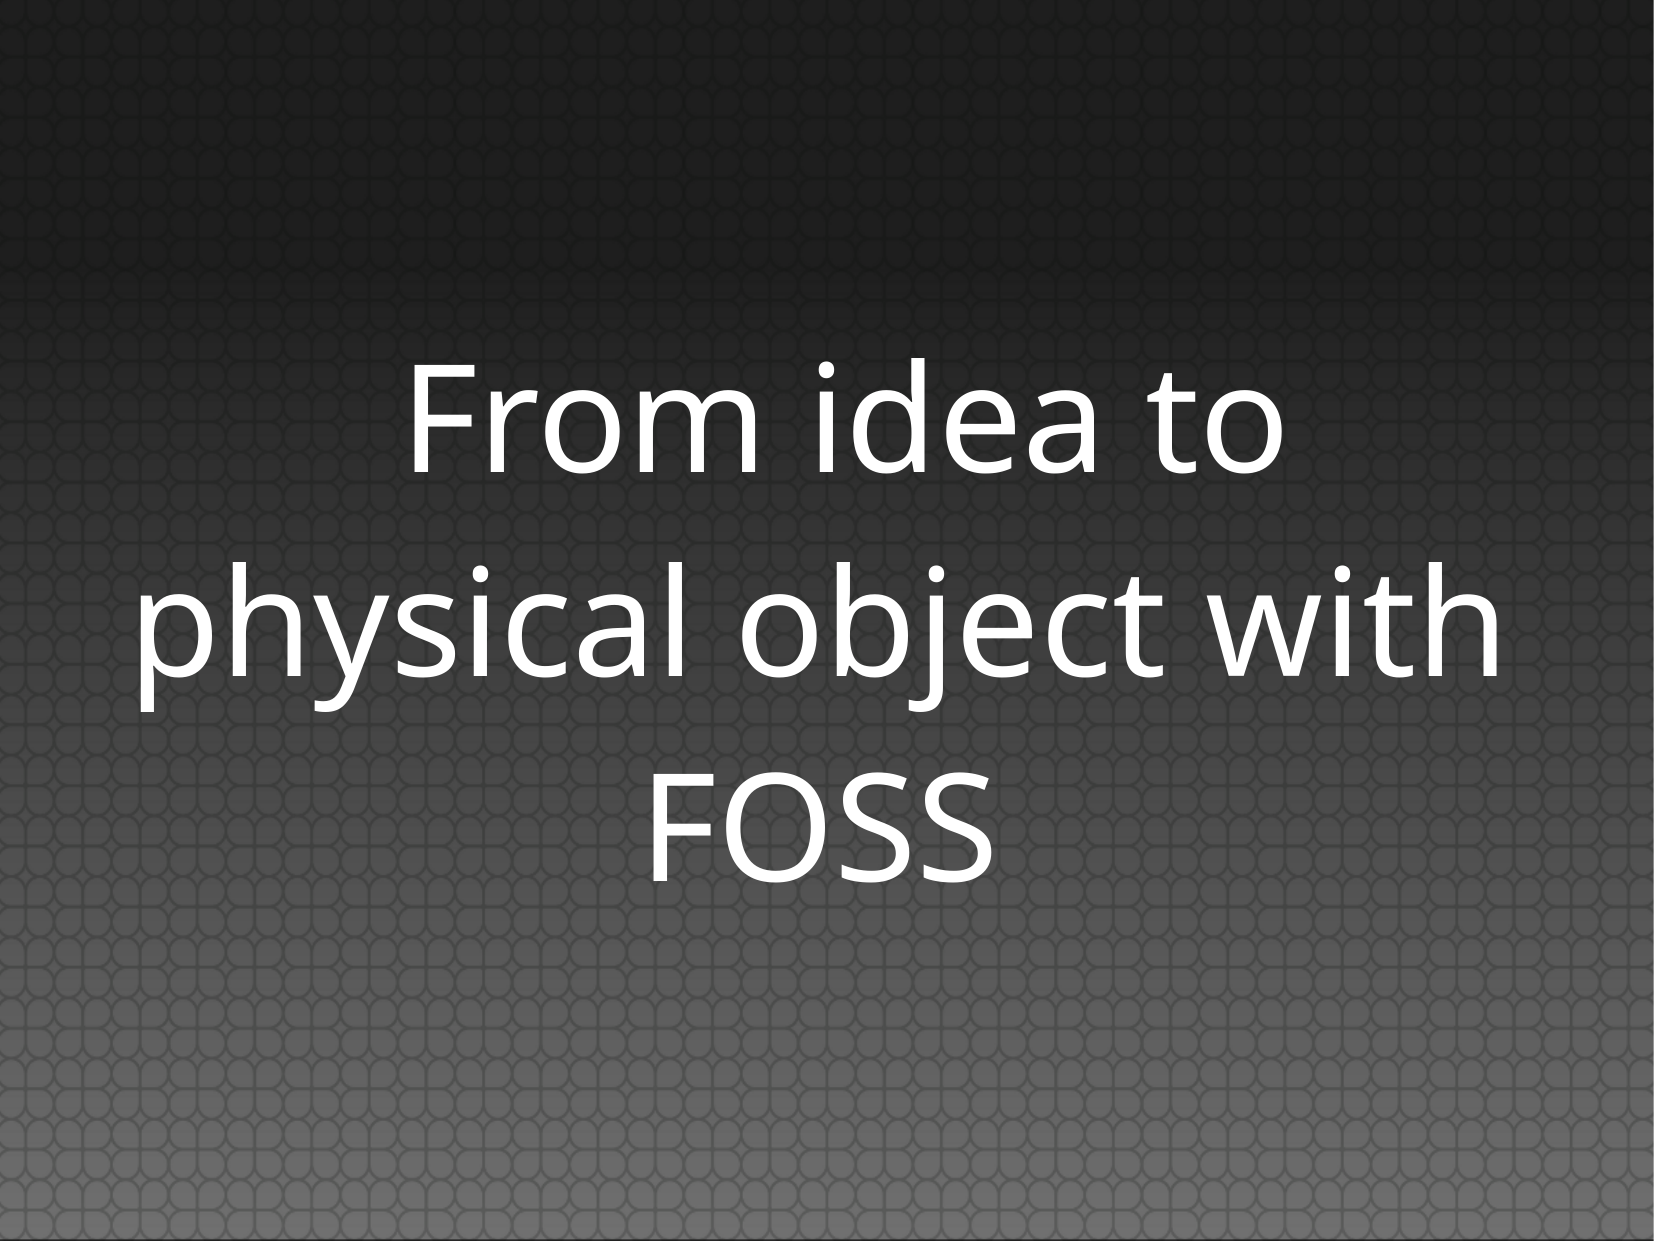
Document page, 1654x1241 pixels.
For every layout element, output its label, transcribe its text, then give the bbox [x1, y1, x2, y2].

title From idea to physical object with FOSS [75, 356, 1564, 881]
picture [0, 0, 1654, 1241]
